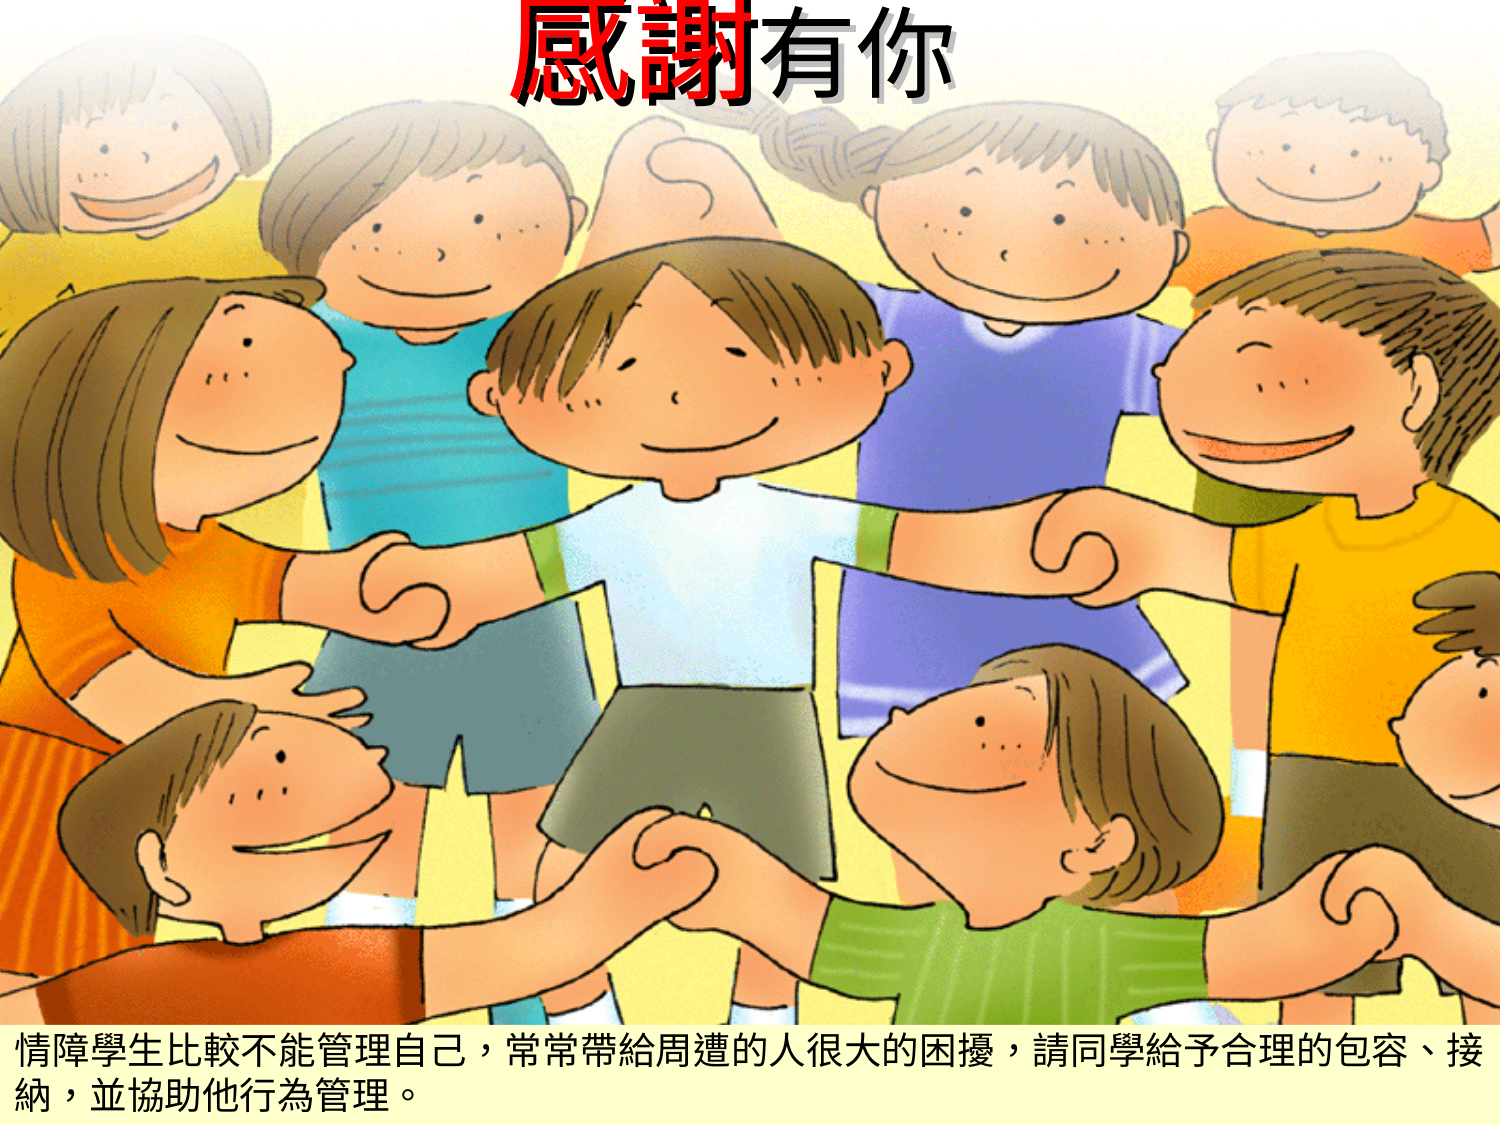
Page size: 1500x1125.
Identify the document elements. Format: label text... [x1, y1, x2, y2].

title 感謝有你 [449, 0, 1013, 125]
subtitle 情障學生比較不能管理自己，常常帶給周遭的人很大的困擾，請同學給予合理的包容、接納，並協助他行為管理。 [0, 1024, 1500, 1125]
picture [0, 0, 1500, 1024]
